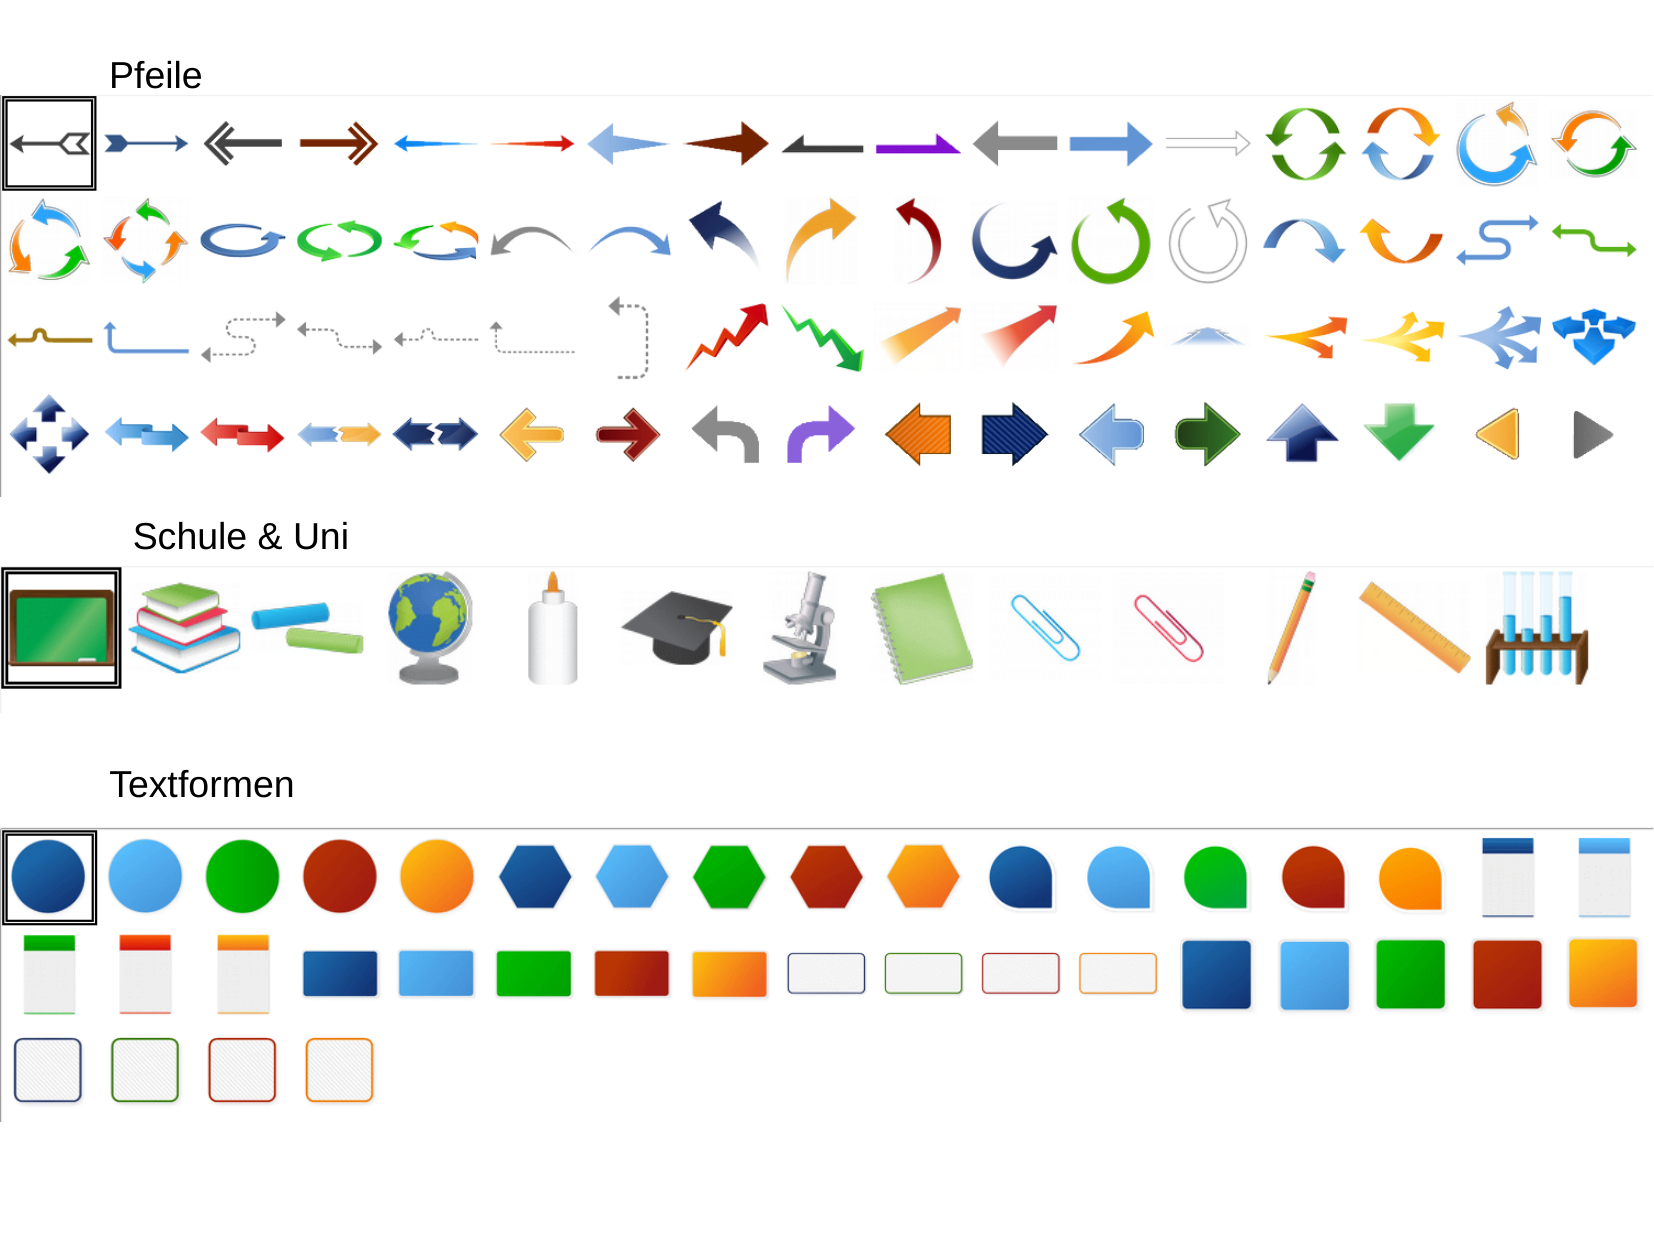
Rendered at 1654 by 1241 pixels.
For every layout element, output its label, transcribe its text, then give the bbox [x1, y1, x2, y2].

picture [0, 566, 1654, 713]
picture [0, 827, 1654, 1123]
text_box Textformen [94, 755, 310, 813]
picture [0, 95, 1654, 497]
text_box Pfeile [94, 47, 218, 105]
text_box Schule & Uni [118, 507, 365, 565]
